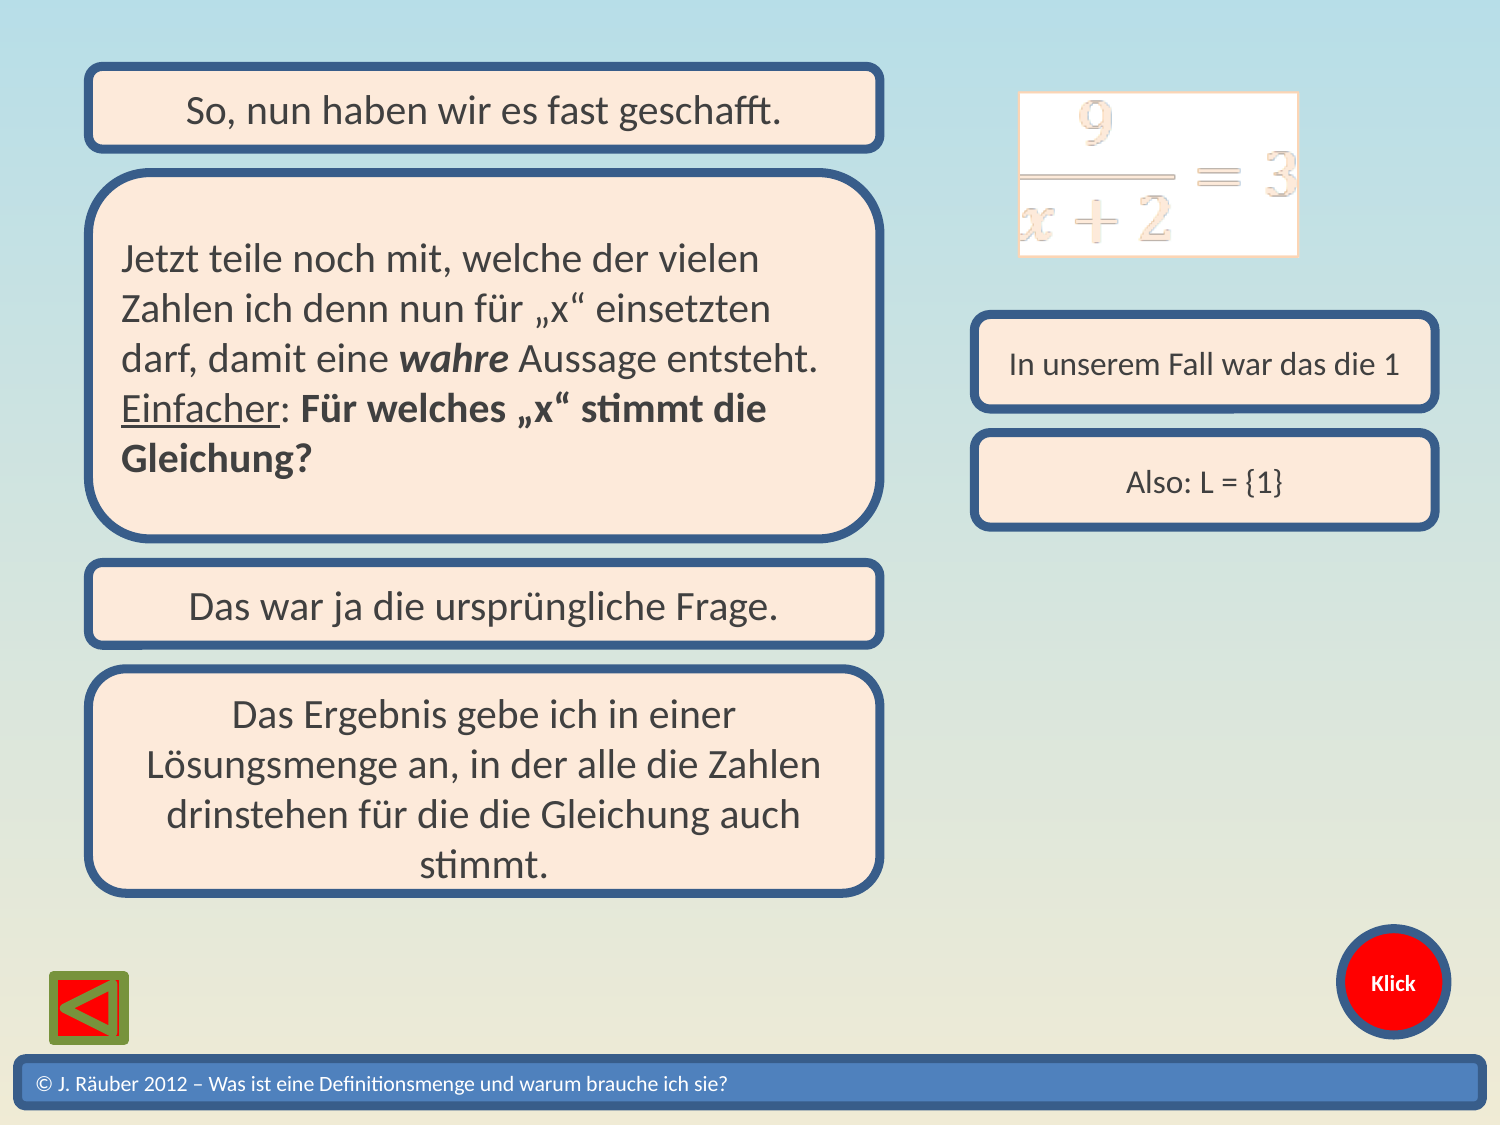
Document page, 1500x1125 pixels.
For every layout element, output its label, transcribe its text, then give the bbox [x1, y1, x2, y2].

text_box Also: L = {1} [974, 432, 1436, 528]
text_box Jetzt teile noch mit, welche der vielen Zahlen ich denn nun für „x“ einsetzten darf, damit eine wahre Aussage entsteht. Einfacher: Für welches „x“ stimmt die Gleichung? [88, 172, 880, 539]
text_box [53, 975, 125, 1041]
text_box Das Ergebnis gebe ich in einer Lösungsmenge an, in der alle die Zahlen drinstehen für die die Gleichung auch stimmt. [88, 668, 880, 894]
picture [1017, 91, 1300, 260]
text_box [371, 539, 443, 545]
text_box © J. Räuber 2012 – Was ist eine Definitionsmenge und warum brauche ich sie? [17, 1058, 1483, 1106]
text_box In unserem Fall war das die 1 [974, 314, 1436, 410]
text_box So, nun haben wir es fast geschafft. [88, 66, 880, 150]
text_box Das war ja die ursprüngliche Frage. [88, 562, 880, 646]
text_box Klick [1340, 928, 1447, 1036]
